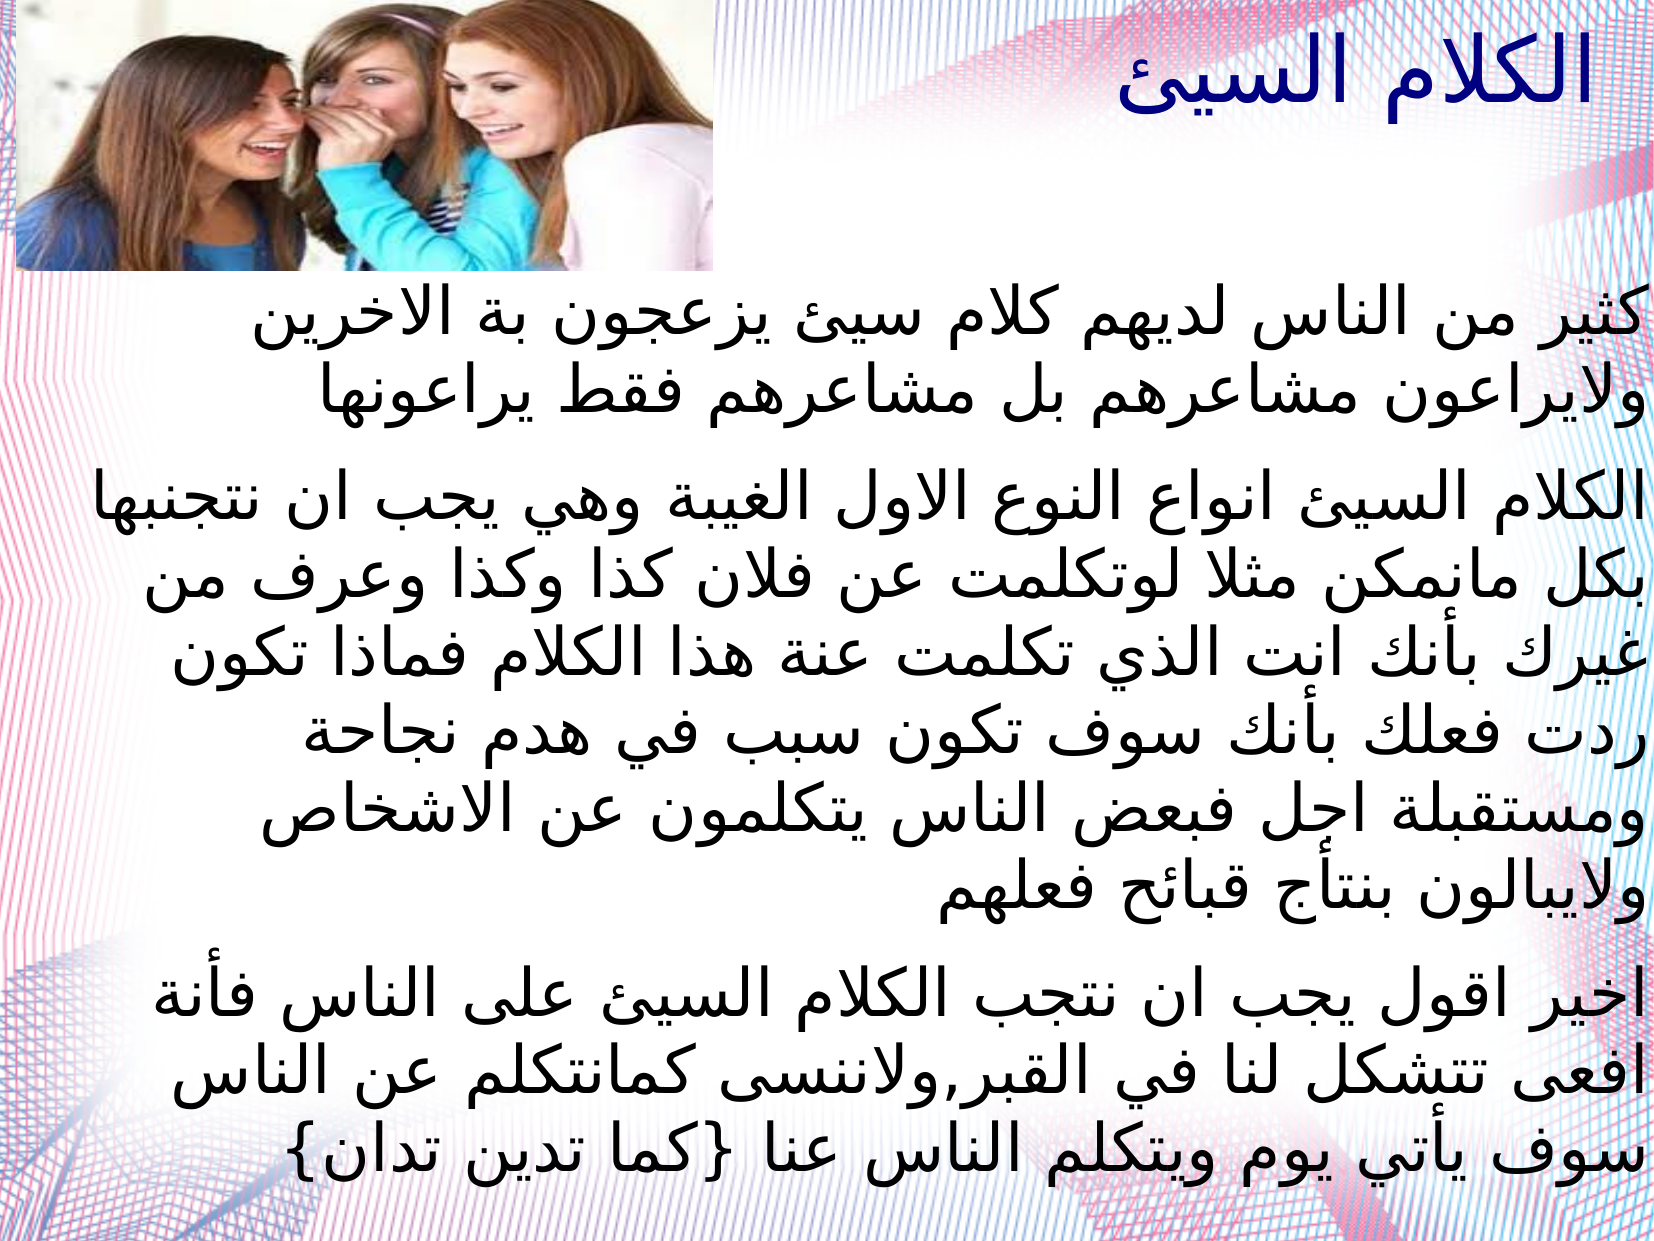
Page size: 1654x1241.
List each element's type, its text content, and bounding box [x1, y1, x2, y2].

list كثير من الناس لديهم كلام سيئ يزعجون بة الاخرين ولايراعون مشاعرهم بل مشاعرهم فقط يراعونها الكلام السيئ انواع النوع الاول الغيبة وهي يجب ان نتجنبها بكل مانمكن مثلا لوتكلمت عن فلان كذا وكذا وعرف من غيرك بأنك انت الذي تكلمت عنة هذا الكلام فماذا تكون ردت فعلك بأنك سوف تكون سبب في هدم نجاحة ومستقبلة اجل فبعض الناس يتكلمون عن الاشخاص ولايبالون بنتأج قبائح فعلهم اخير اقول يجب ان نتجب الكلام السيئ على الناس فأنة افعى تتشكل لنا في القبر,ولاننسى كمانتكلم عن الناس سوف يأتي يوم ويتكلم الناس عنا {كما تدين تدان} [39, 272, 1654, 1241]
title الكلام السيئ [713, 0, 1654, 175]
picture [0, 0, 1654, 1241]
